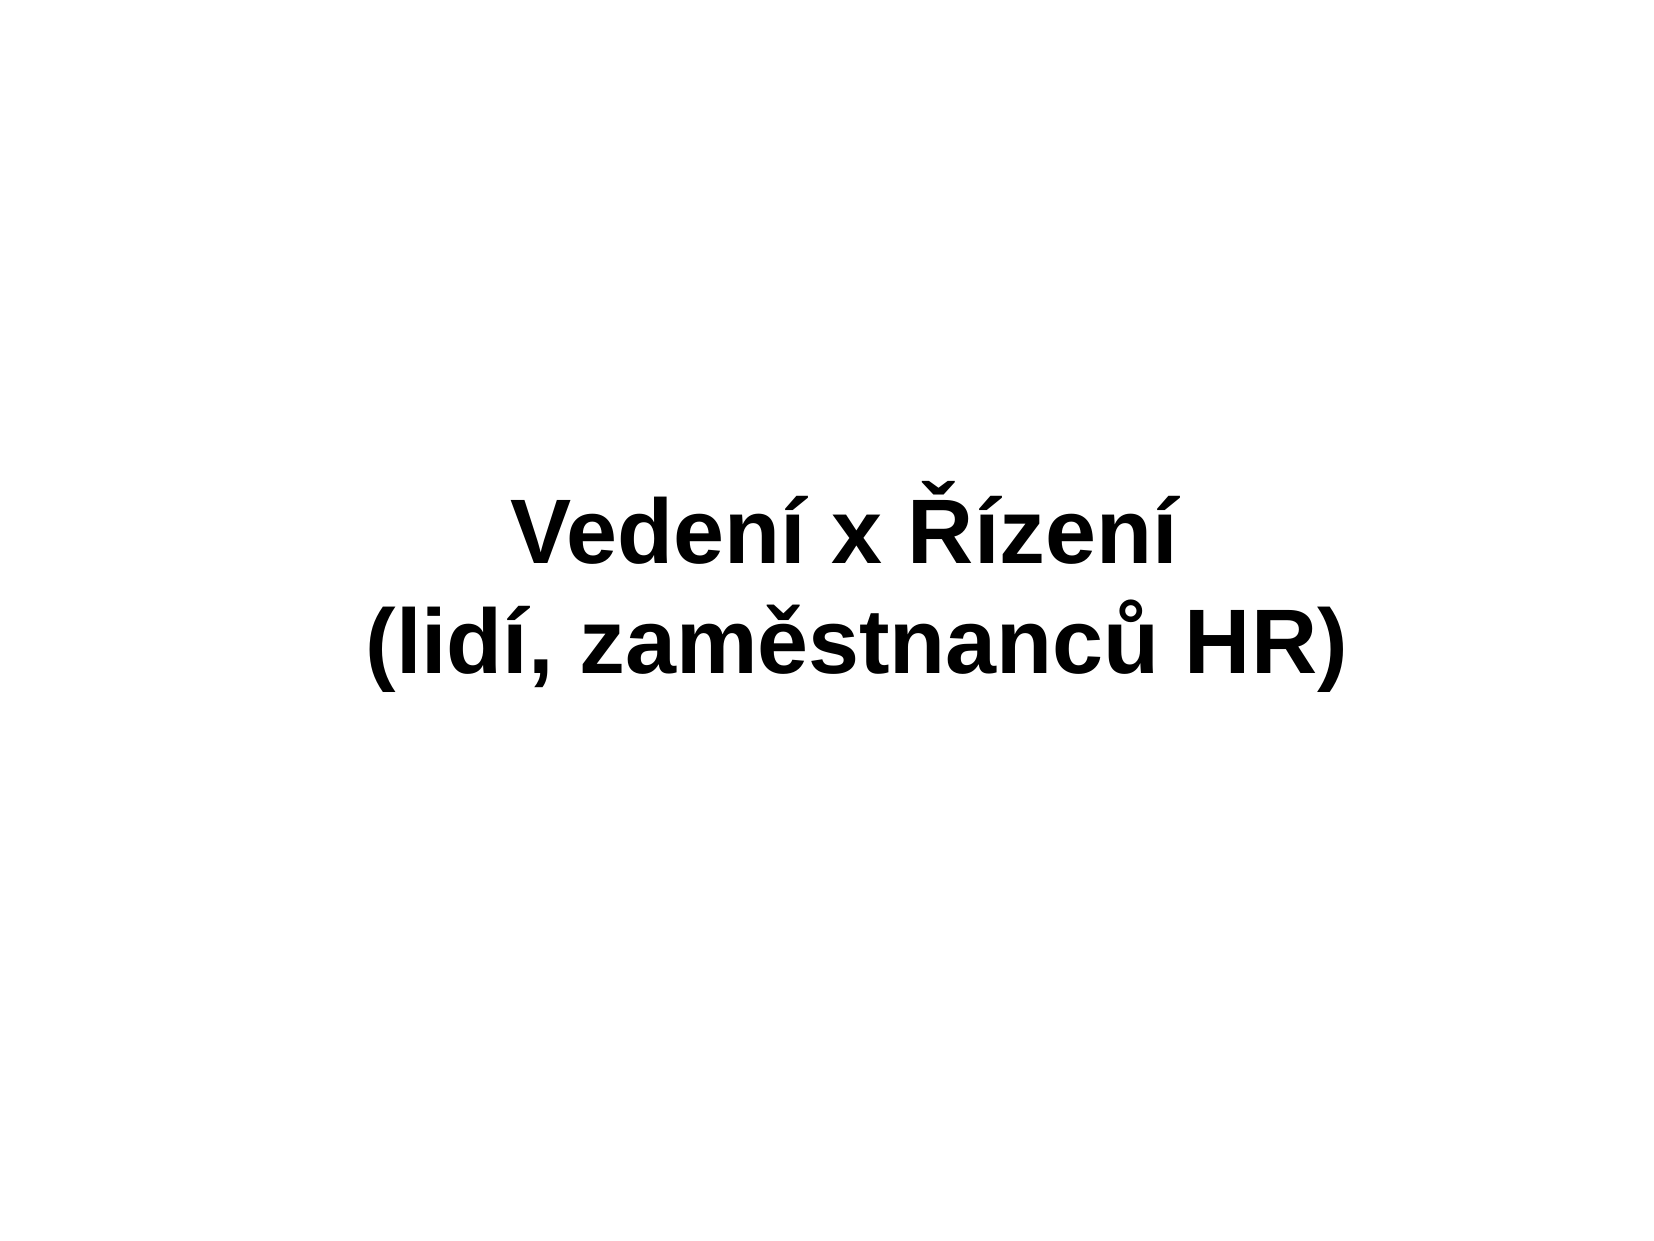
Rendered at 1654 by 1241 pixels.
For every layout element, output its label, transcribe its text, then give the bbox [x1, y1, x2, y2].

text_box Vedení x Řízení (lidí, zaměstnanců HR) [214, 463, 1465, 700]
